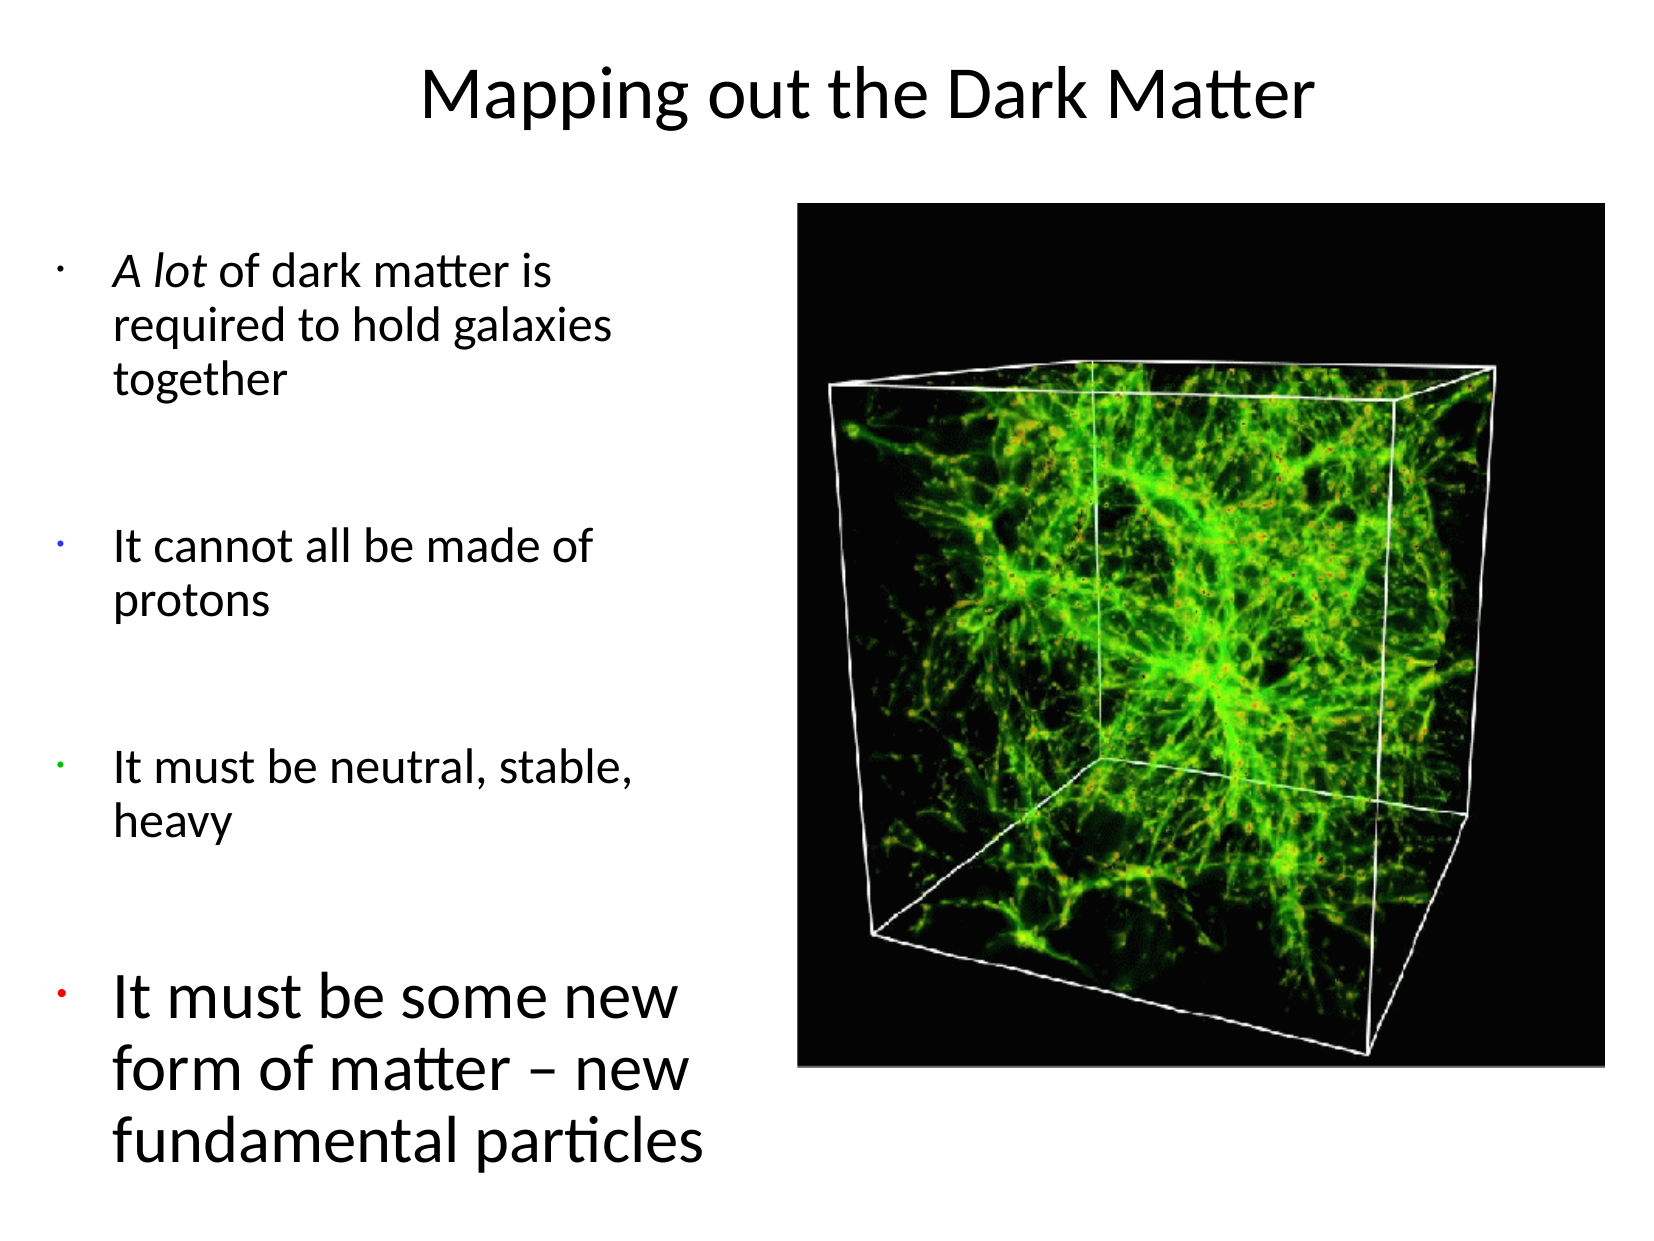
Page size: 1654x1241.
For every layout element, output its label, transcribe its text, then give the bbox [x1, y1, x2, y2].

text_box Mapping out the Dark Matter [404, 35, 1333, 141]
picture [796, 203, 1605, 1068]
list A lot of dark matter is required to hold galaxies together It cannot all be made of protons It must be neutral, stable, heavy It must be some new form of matter – new fundamental particles [41, 237, 731, 1086]
